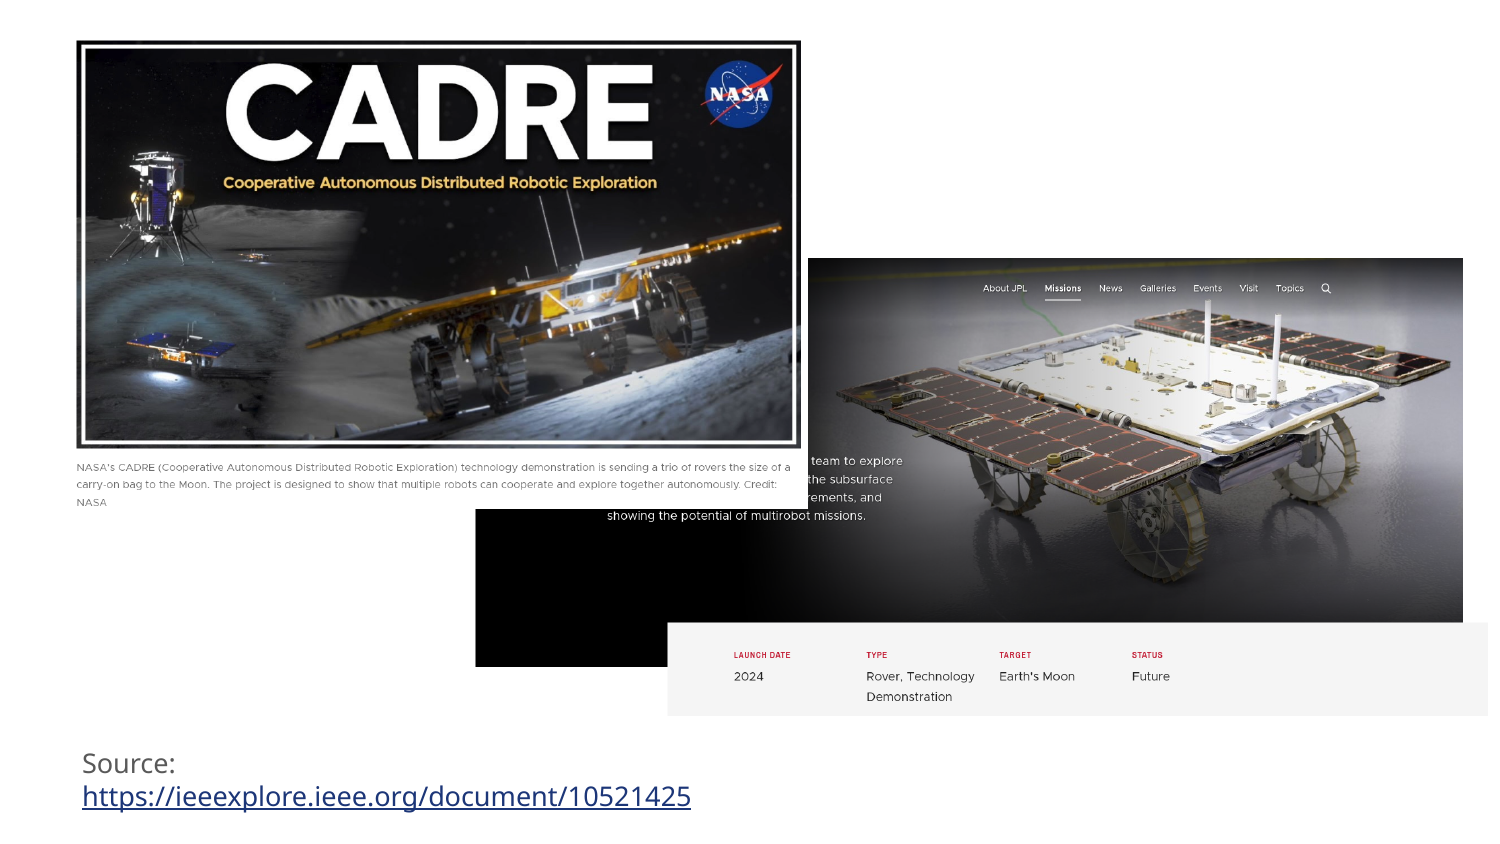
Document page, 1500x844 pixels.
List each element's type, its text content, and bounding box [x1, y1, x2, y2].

picture [65, 25, 1488, 716]
text_box Source: https://ieeexplore.ieee.org/document/10521425 [67, 731, 799, 816]
